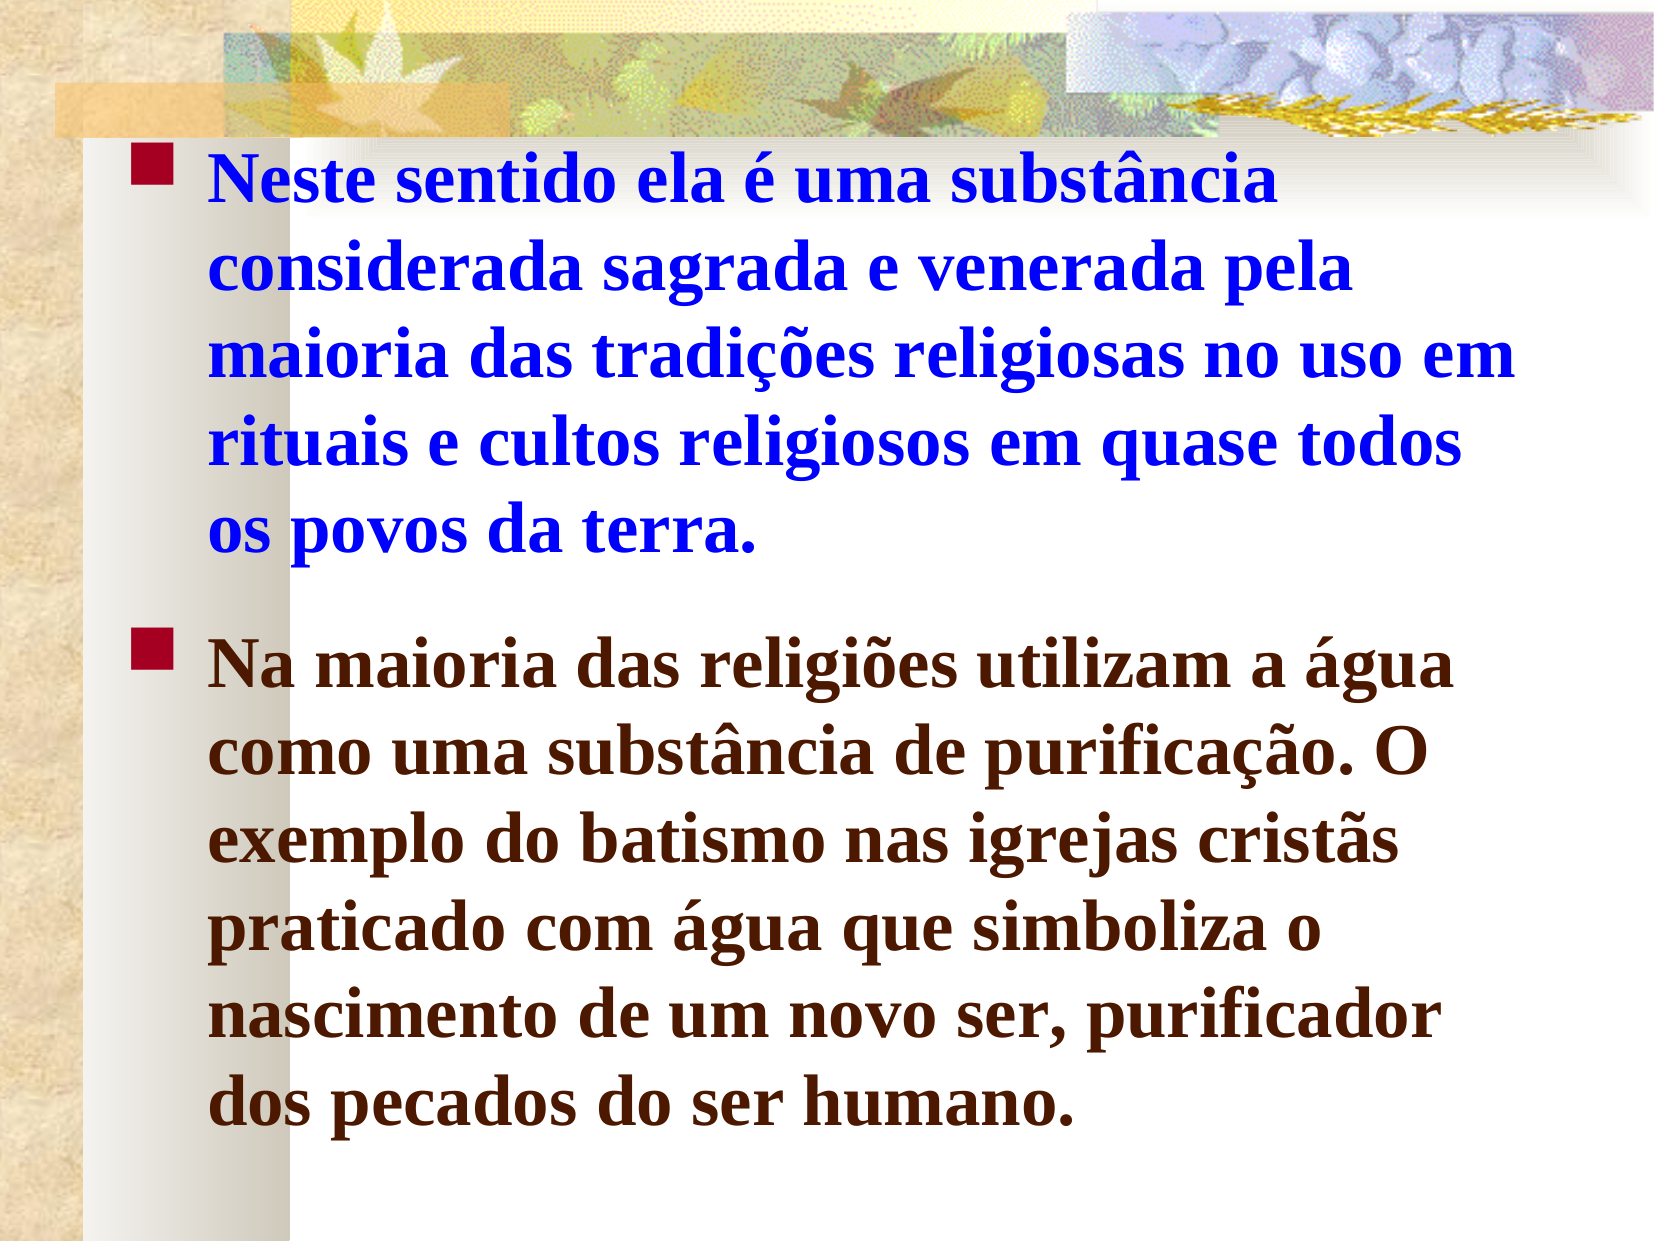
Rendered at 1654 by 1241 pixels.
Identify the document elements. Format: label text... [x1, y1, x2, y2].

picture [0, 0, 1654, 1241]
text_box Neste sentido ela é uma substância considerada sagrada e venerada pela maioria das tradições religiosas no uso em rituais e cultos religiosos em quase todos os povos da terra. Na maioria das religiões utilizam a água como uma substância de purificação. O exemplo do batismo nas igrejas cristãs praticado com água que simboliza o nascimento de um novo ser, purificador dos pecados do ser humano. [125, 129, 1526, 1126]
